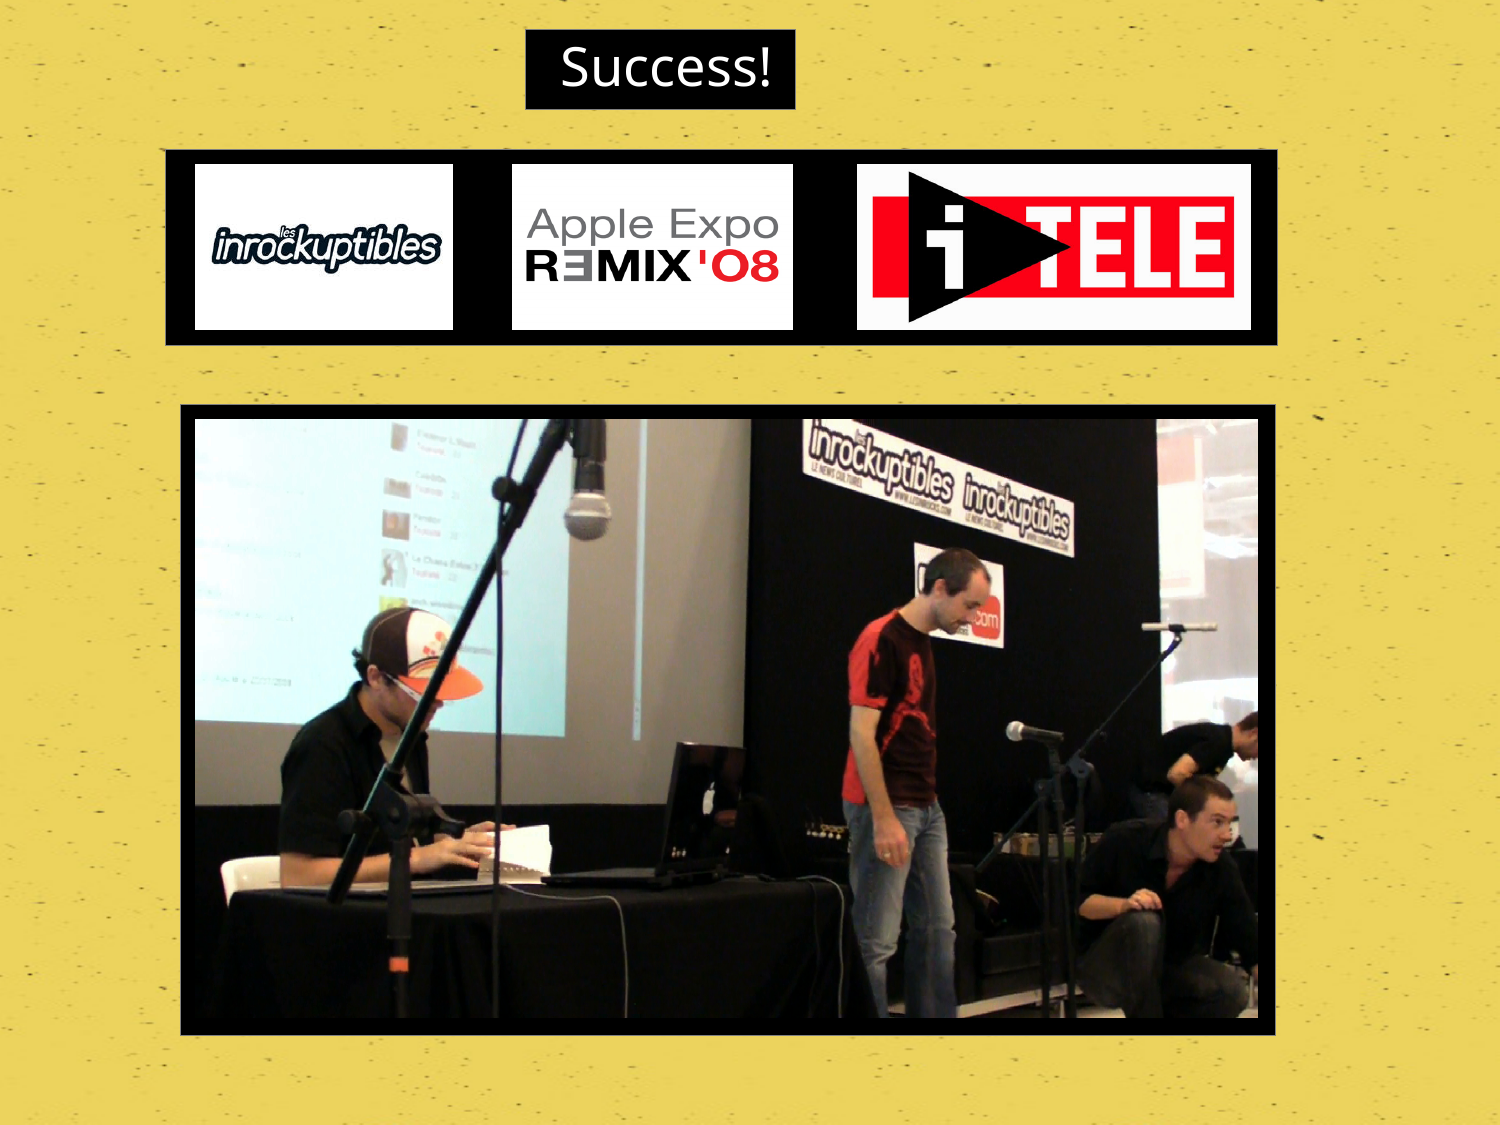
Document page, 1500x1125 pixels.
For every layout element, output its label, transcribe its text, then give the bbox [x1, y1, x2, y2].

text_box [525, 29, 796, 110]
text_box [180, 404, 1276, 1036]
text_box [165, 149, 1278, 346]
picture [0, 0, 1500, 1125]
text_box Success! [545, 24, 788, 105]
